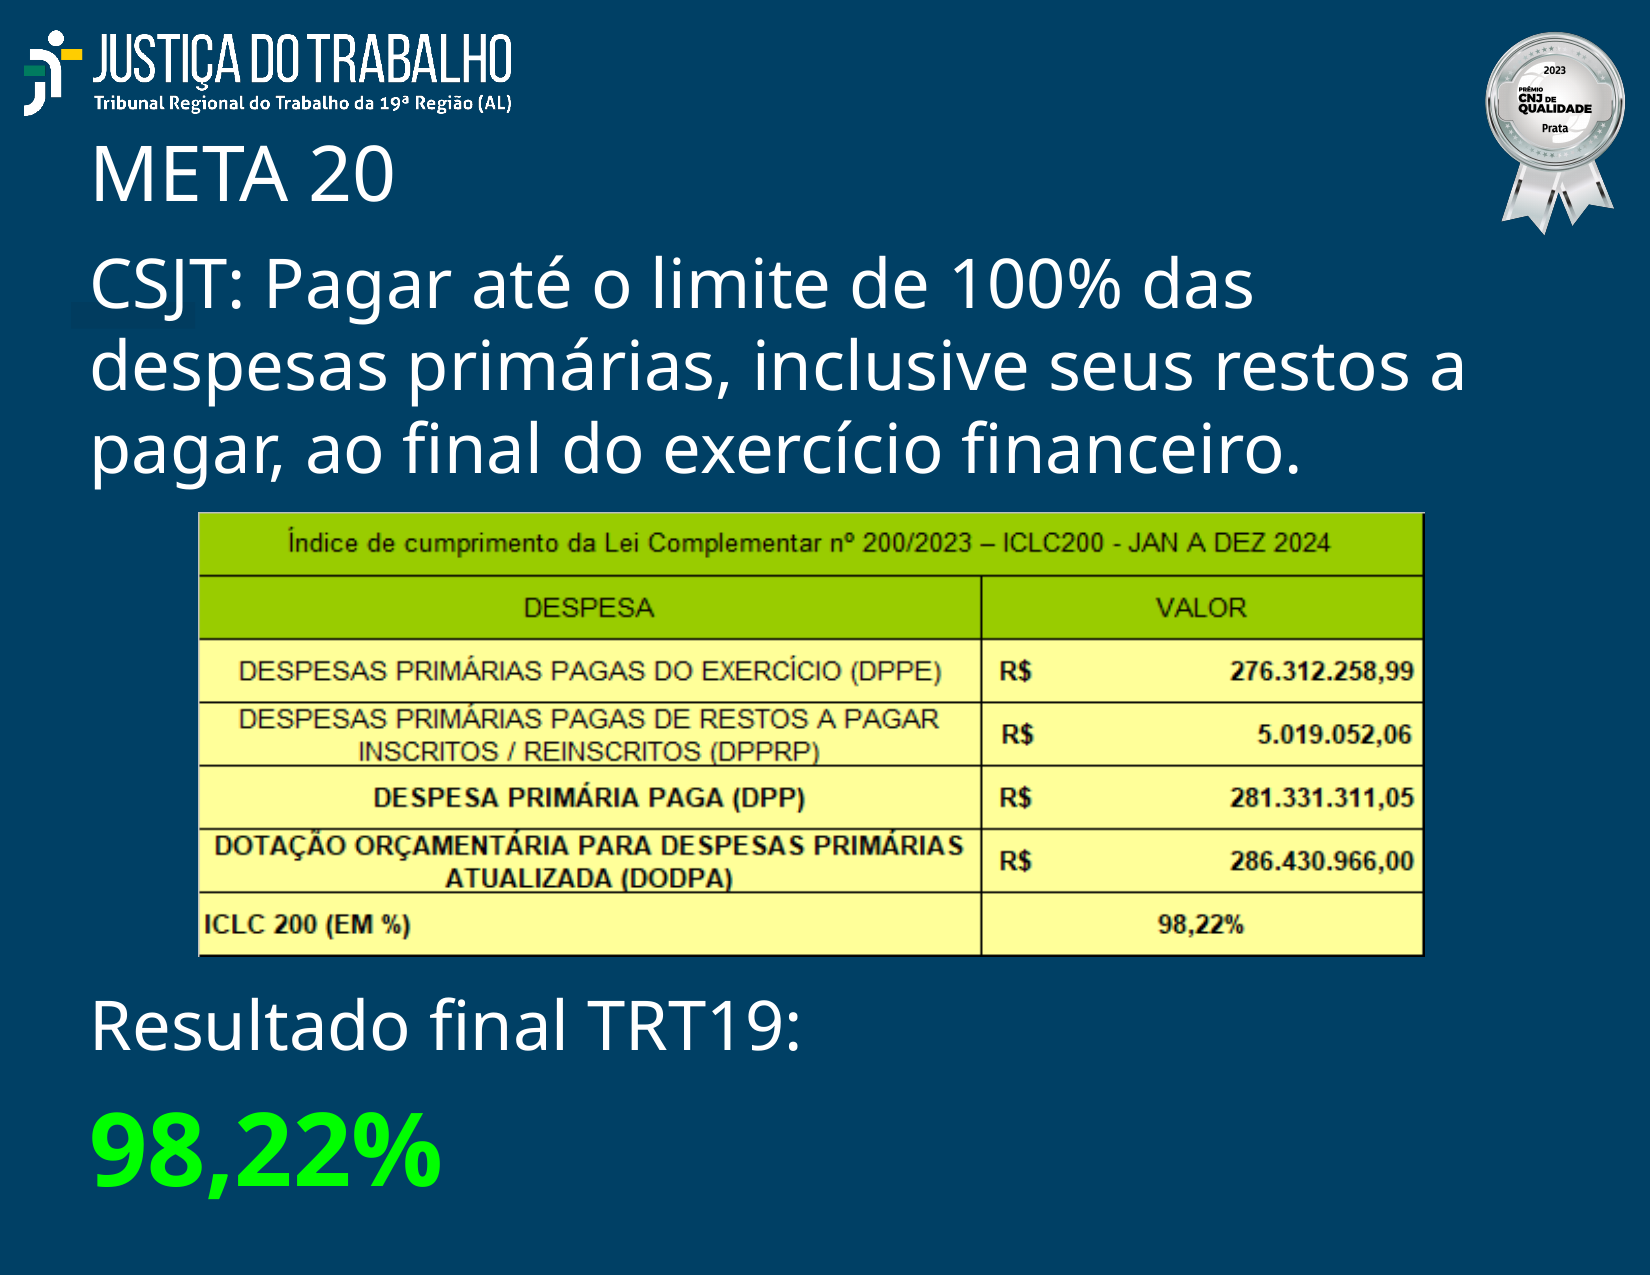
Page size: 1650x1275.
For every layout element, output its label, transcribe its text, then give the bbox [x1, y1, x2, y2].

title META 20 CSJT: Pagar até o limite de 100% das despesas primárias, inclusive seus restos a pagar, ao final do exercício financeiro. Resultado final TRT19: 98,22% [71, 263, 1581, 1225]
picture [198, 512, 1425, 957]
picture [1484, 30, 1626, 237]
picture [24, 30, 511, 116]
